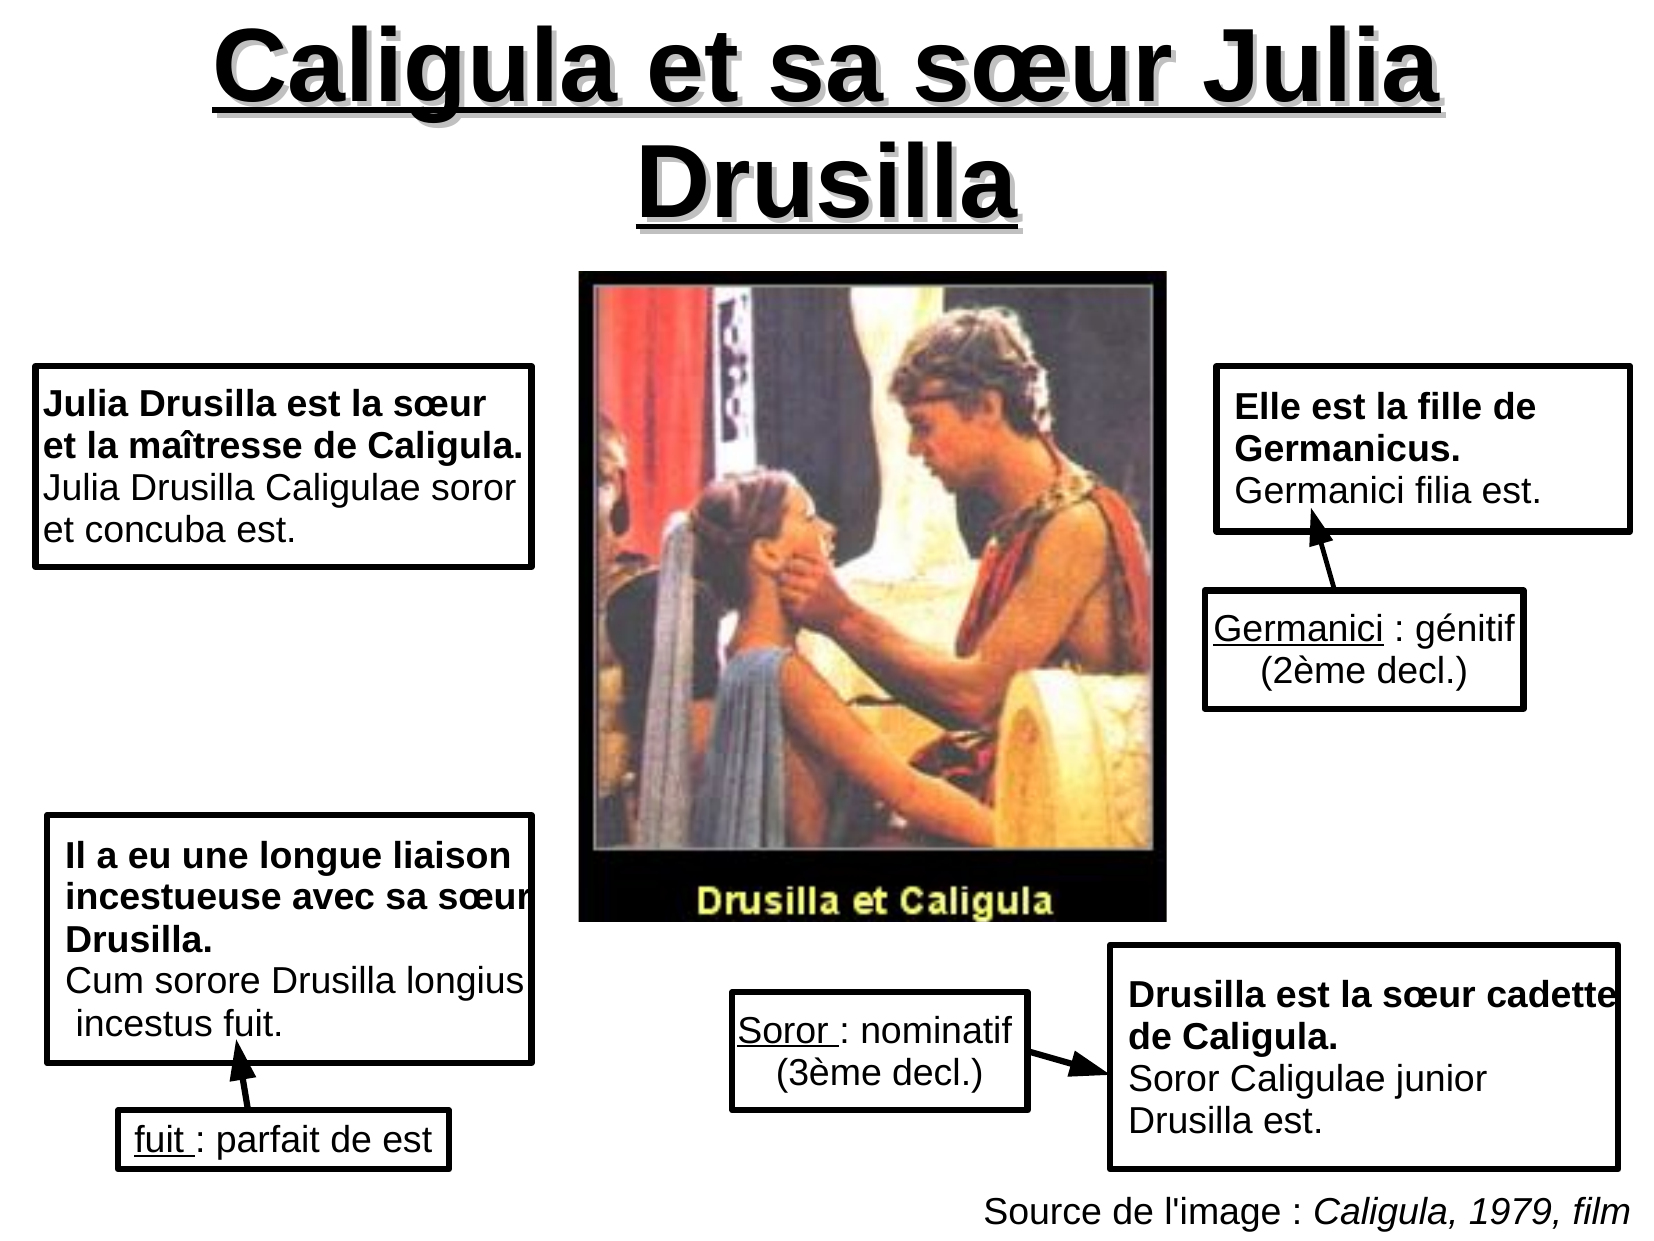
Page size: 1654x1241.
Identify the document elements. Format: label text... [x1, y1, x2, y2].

text_box Caligula et sa sœur Julia Drusilla [0, 0, 1654, 248]
text_box Julia Drusilla est la sœur et la maîtresse de Caligula. Julia Drusilla Caligulae soror et concuba est. [35, 366, 532, 567]
picture [578, 271, 1167, 922]
text_box Il a eu une longue liaison incestueuse avec sa sœur Drusilla. Cum sorore Drusilla longius incestus fuit. [47, 814, 532, 1063]
text_box Source de l'image : Caligula, 1979, film [968, 1183, 1654, 1241]
text_box Drusilla est la sœur cadette de Caligula. Soror Caligulae junior Drusilla est. [1110, 944, 1619, 1170]
text_box Elle est la fille de Germanicus. Germanici filia est. [1216, 366, 1630, 532]
text_box Germanici : génitif (2ème decl.) [1204, 590, 1524, 709]
text_box fuit : parfait de est [118, 1110, 449, 1170]
text_box Soror : nominatif (3ème decl.) [732, 992, 1028, 1111]
